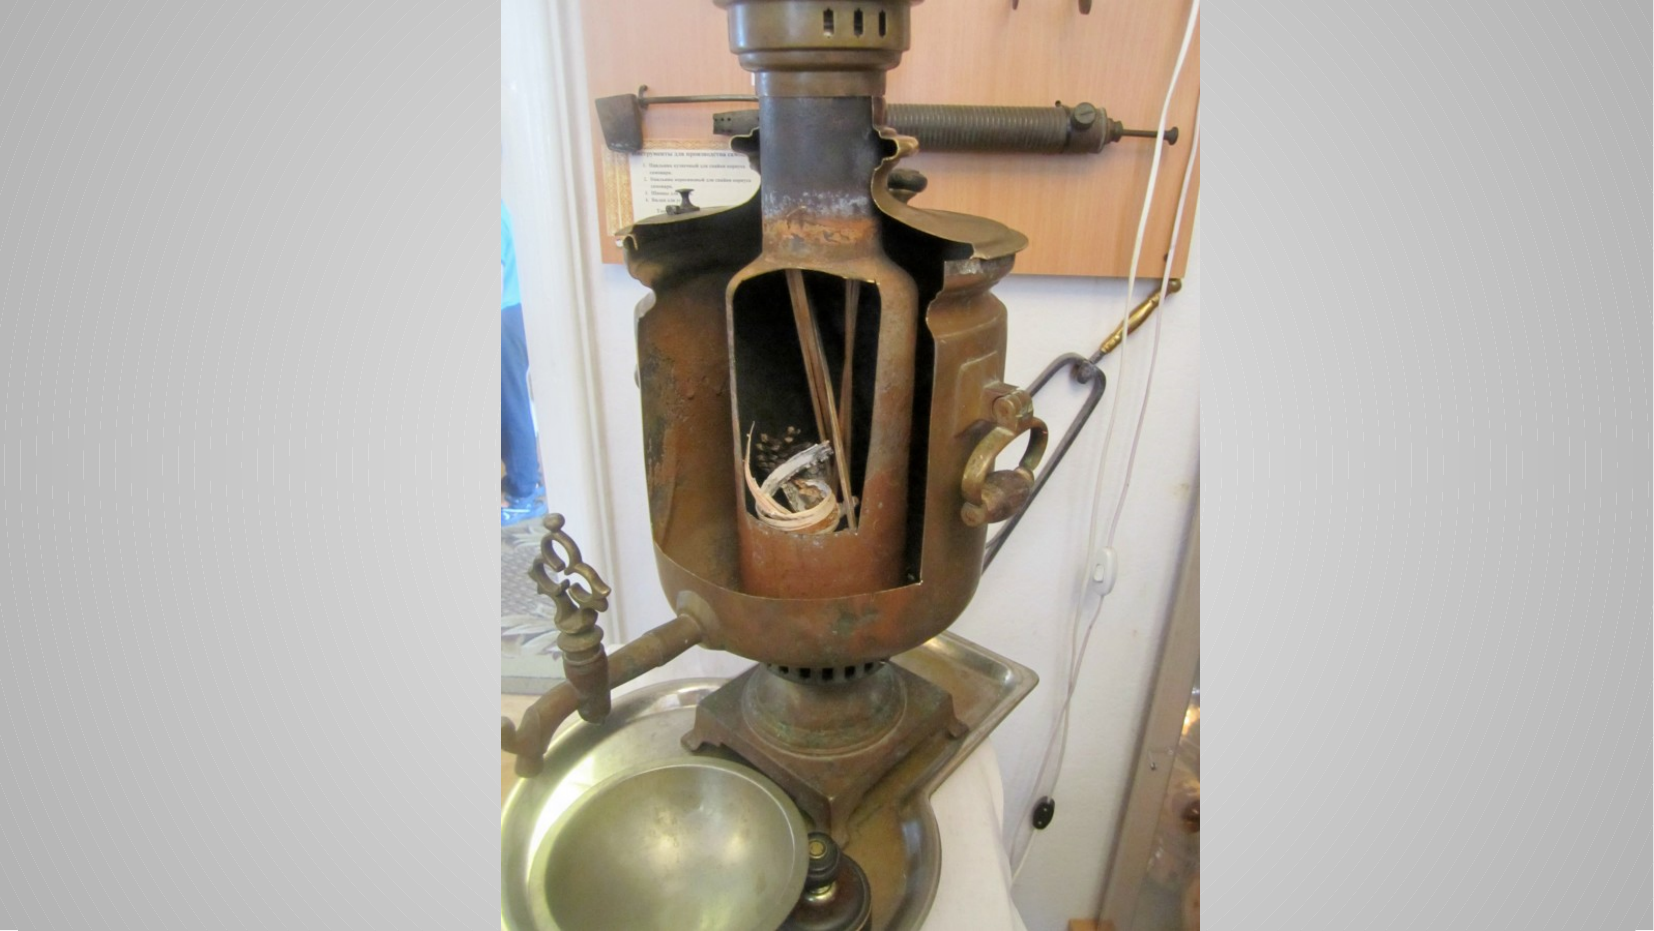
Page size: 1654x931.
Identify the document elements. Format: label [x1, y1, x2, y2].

picture [501, 0, 1200, 931]
